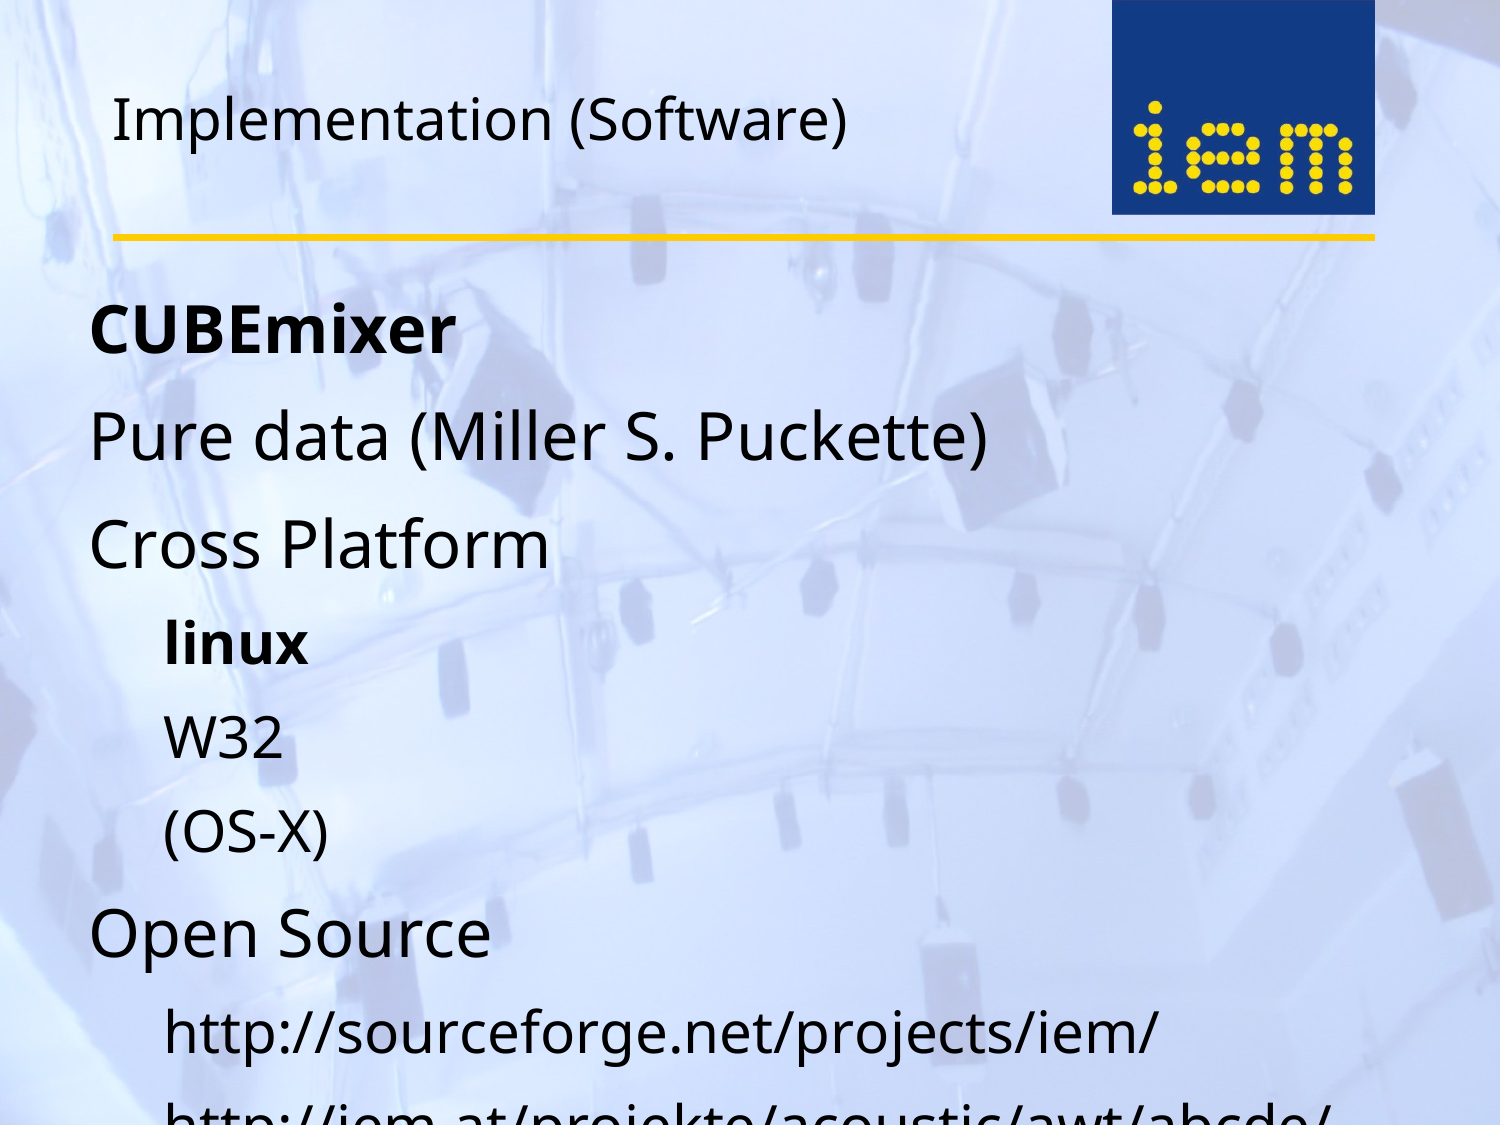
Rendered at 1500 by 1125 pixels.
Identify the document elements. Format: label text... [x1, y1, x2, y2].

picture [414, 1119, 428, 1125]
picture [252, 1119, 267, 1125]
picture [1286, 1119, 1301, 1125]
picture [1252, 1119, 1267, 1125]
picture [0, 0, 1500, 1125]
picture [849, 1119, 865, 1125]
picture [732, 1119, 747, 1125]
picture [648, 1119, 663, 1125]
picture [360, 1119, 375, 1125]
title Implementation (Software) [112, 31, 1375, 204]
picture [540, 1119, 555, 1125]
list CUBEmixer Pure data (Miller S. Puckette) Cross Platform linux W32 (OS-X) Open Source http://sourceforge.net/projects/iem/ http://iem.at/projekte/acoustic/awt/abcde/ [88, 282, 1447, 1079]
picture [598, 1119, 614, 1125]
picture [394, 1119, 408, 1125]
picture [174, 1120, 189, 1125]
picture [1189, 1120, 1204, 1125]
